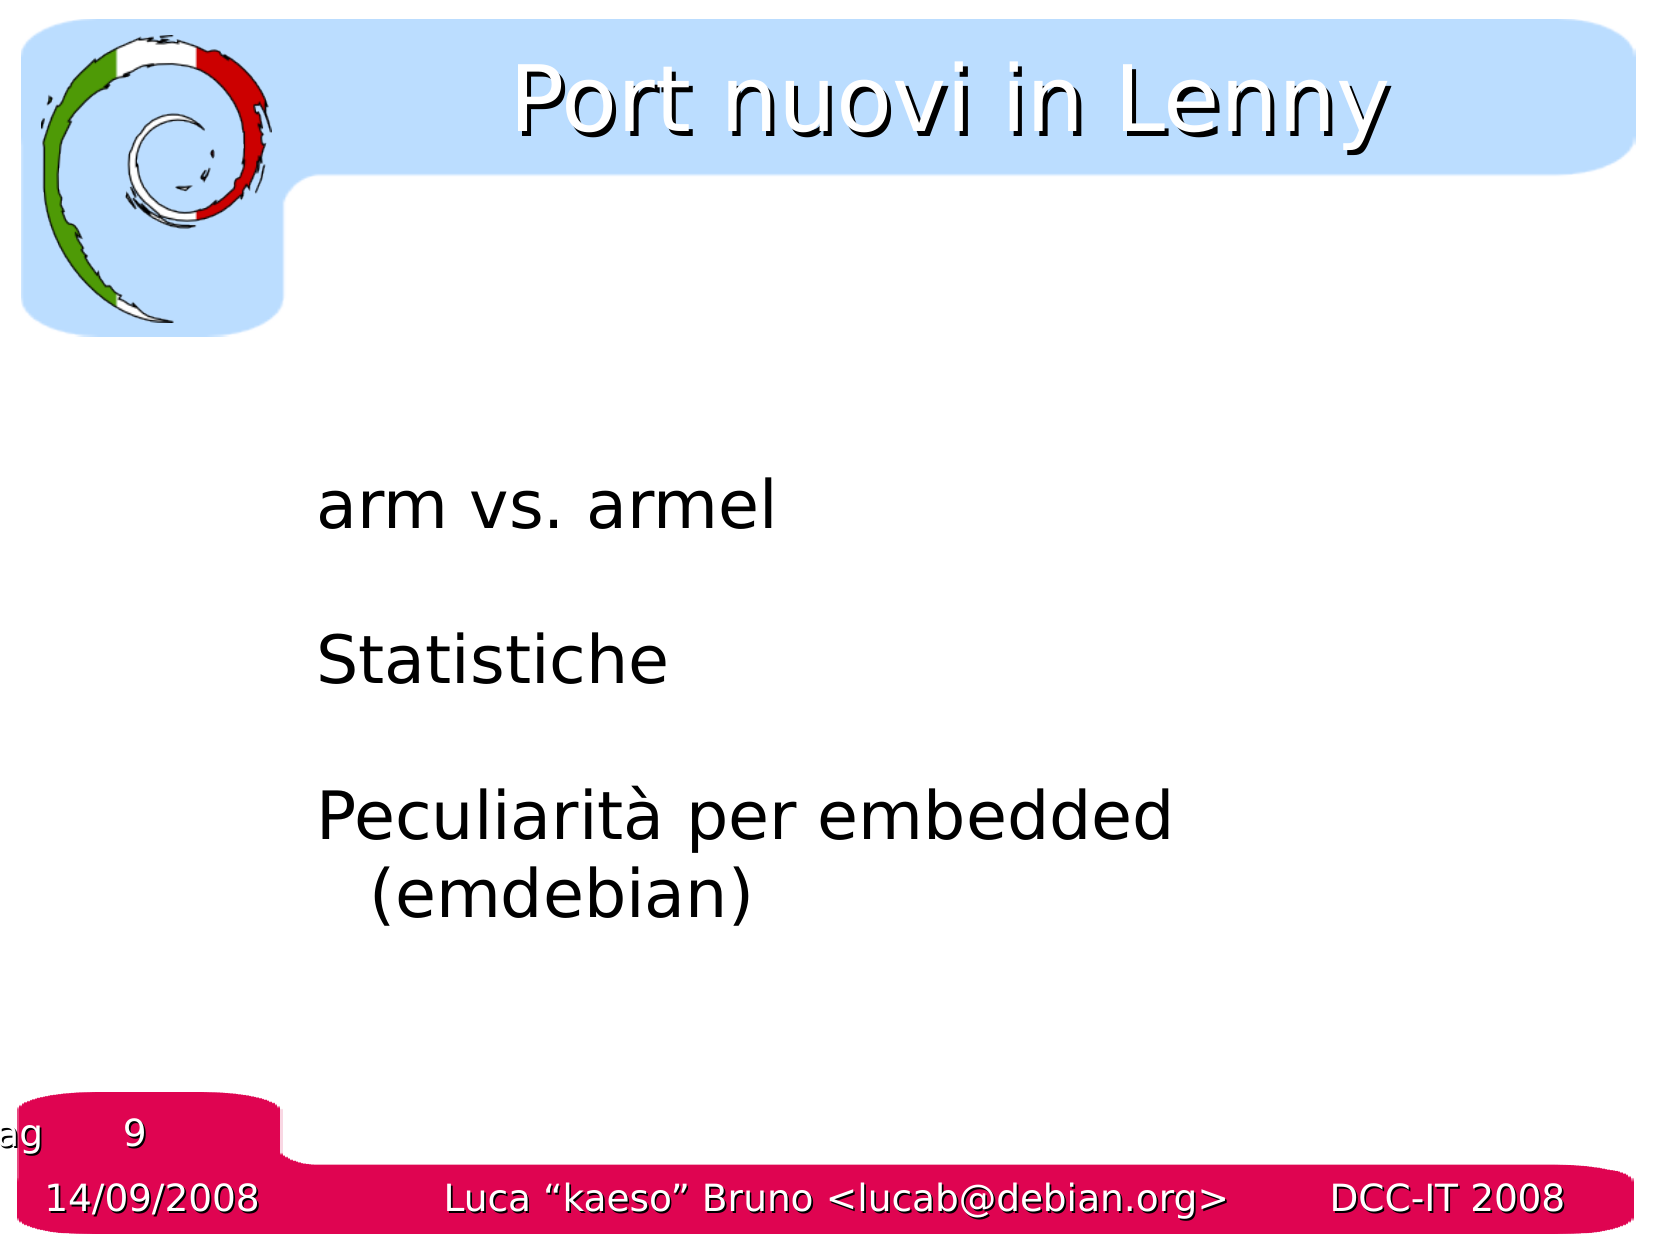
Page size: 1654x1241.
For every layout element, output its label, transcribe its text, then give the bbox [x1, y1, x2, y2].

picture [17, 1092, 1634, 1234]
title Port nuovi in Lenny [265, 3, 1636, 196]
text_box Pag <numero> [53, 1104, 255, 1178]
subtitle arm vs. armel Statistiche Peculiarità per embedded (emdebian) [295, 297, 1571, 1102]
picture [21, 19, 1636, 337]
text_box Luca “kaeso” Bruno <lucab@debian.org> DCC-IT 2008 [428, 1169, 1581, 1241]
text_box 14/09/2008 [29, 1169, 284, 1241]
